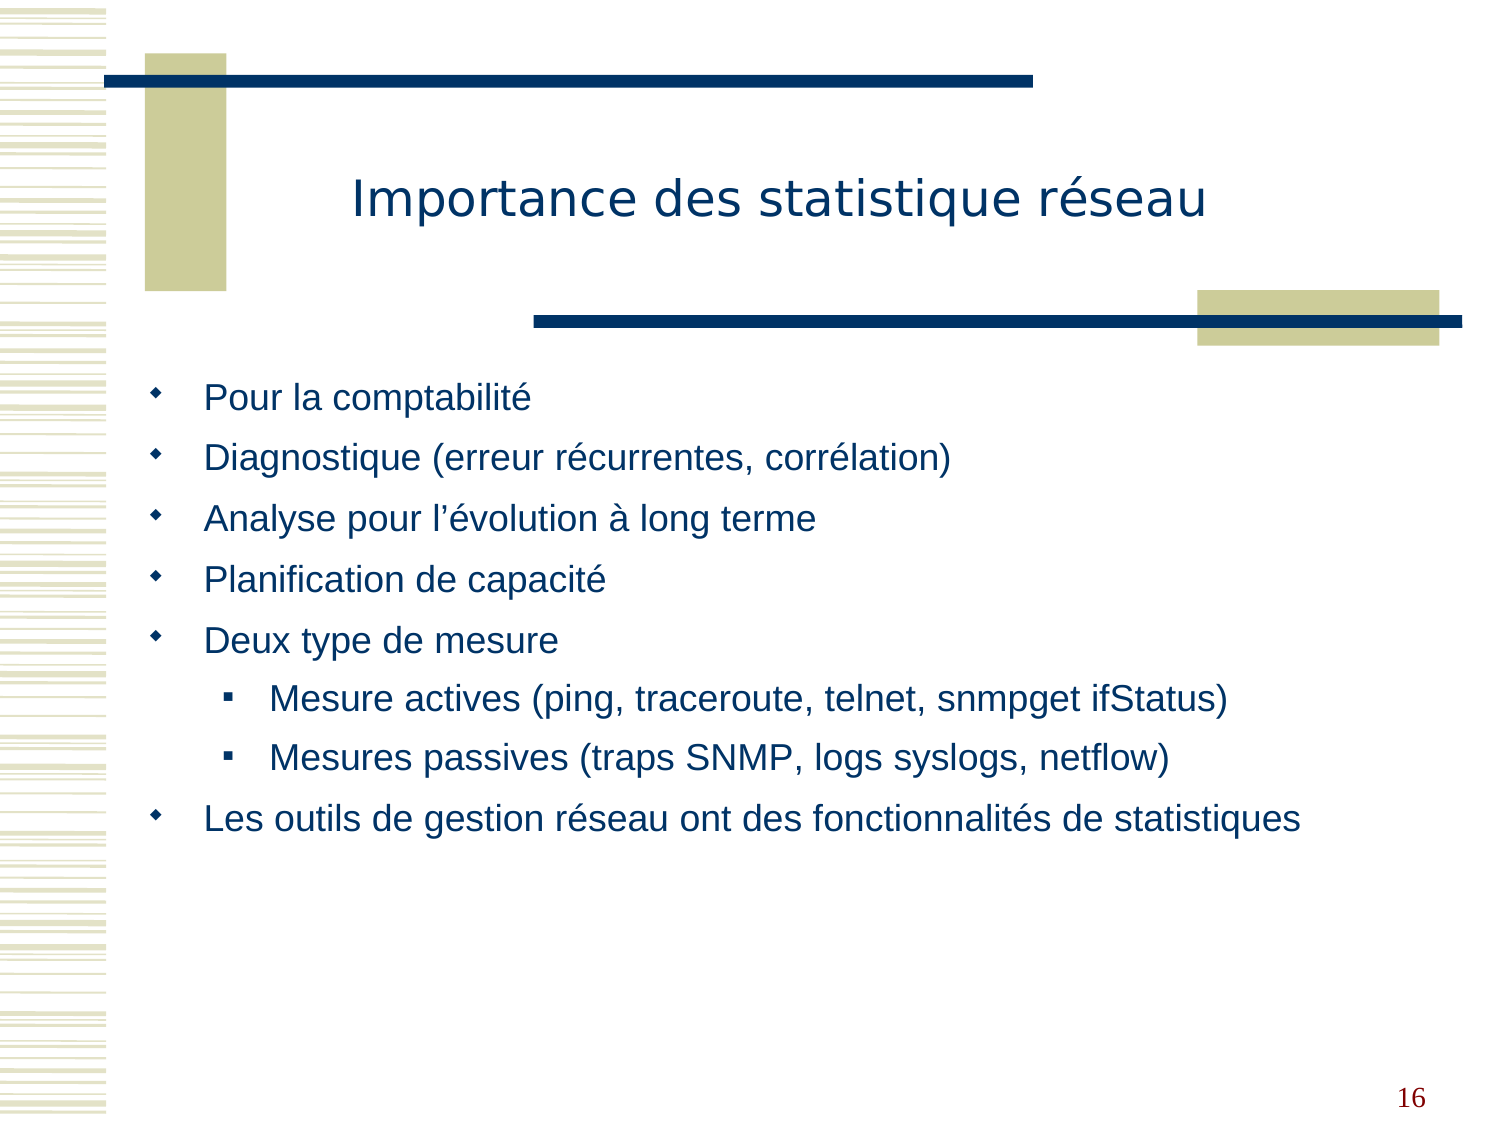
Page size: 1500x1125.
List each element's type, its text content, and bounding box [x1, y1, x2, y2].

list Pour la comptabilité Diagnostique (erreur récurrentes, corrélation) Analyse pour l’évolution à long terme Planification de capacité Deux type de mesure Mesure actives (ping, traceroute, telnet, snmpget ifStatus) Mesures passives (traps SNMP, logs syslogs, netflow) Les outils de gestion réseau ont des fonctionnalités de statistiques [132, 363, 1439, 1001]
title Importance des statistique réseau [174, 99, 1386, 305]
